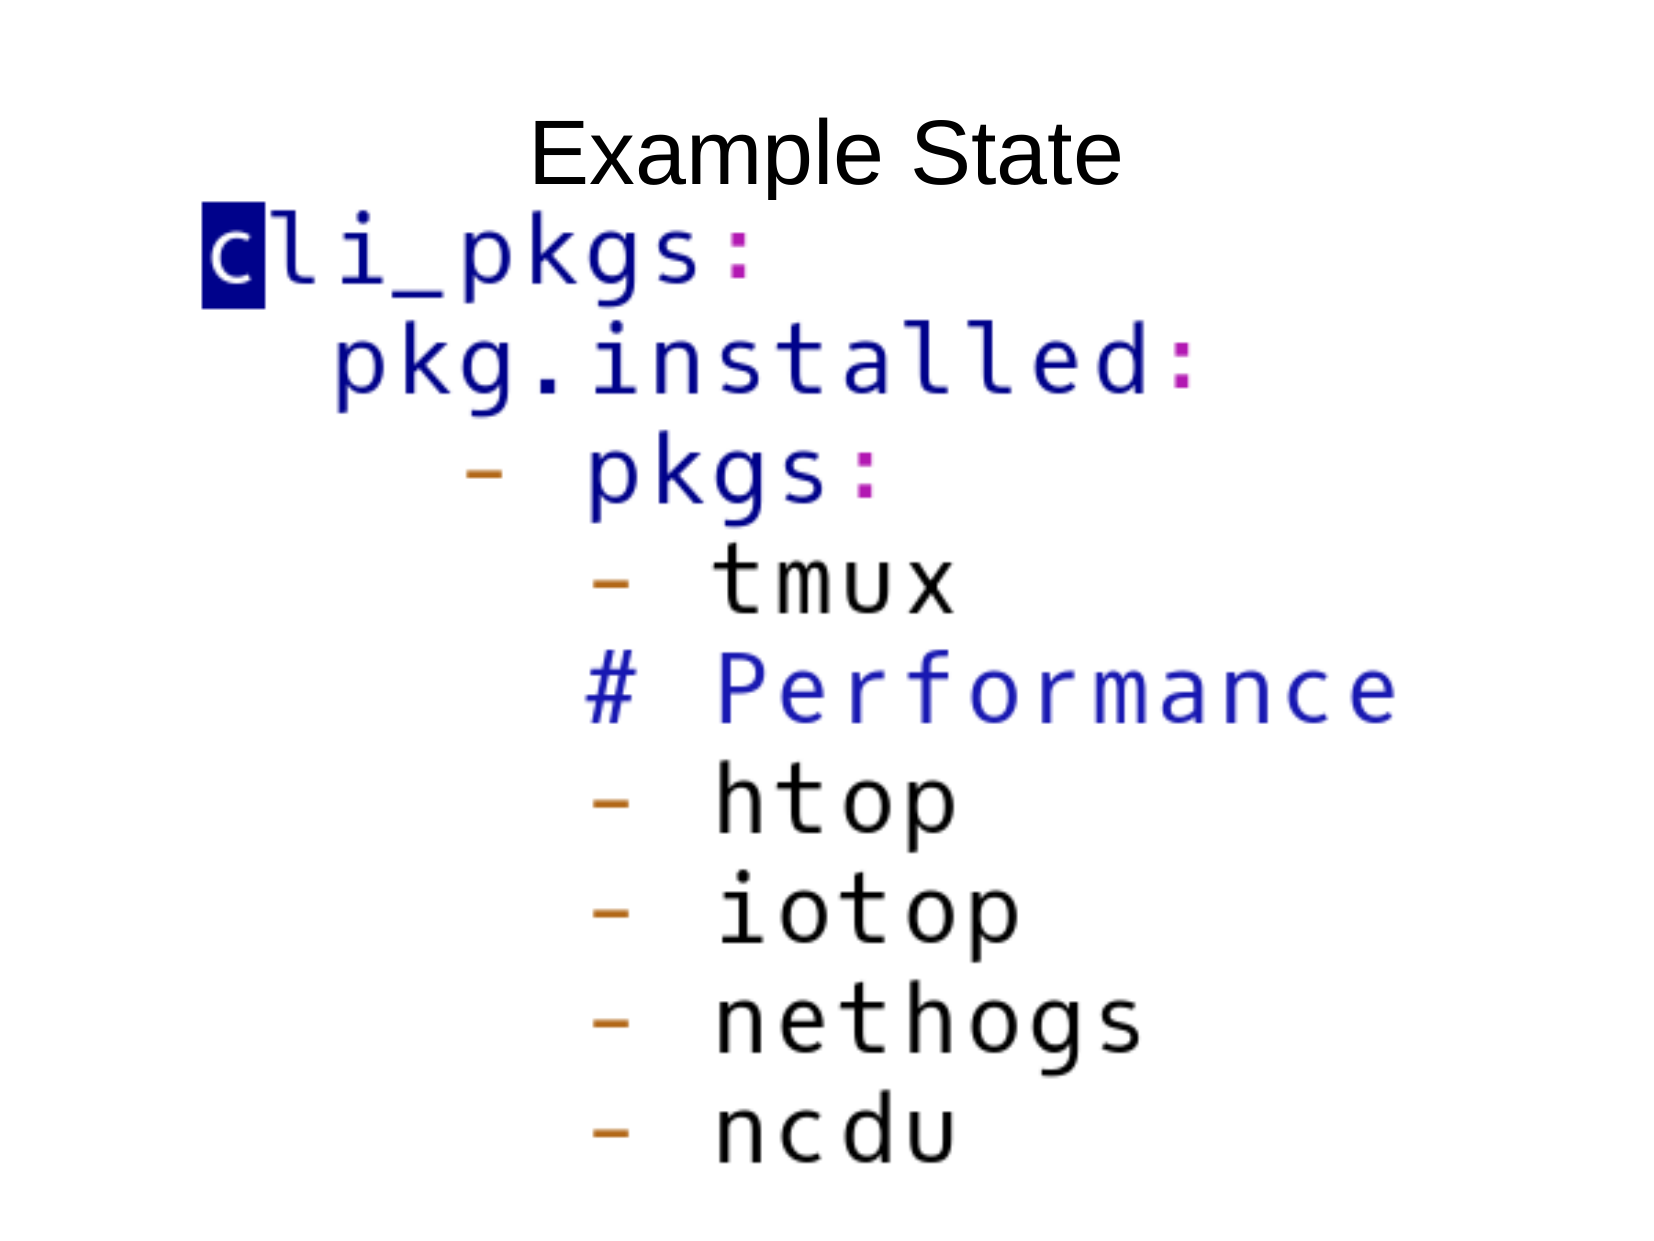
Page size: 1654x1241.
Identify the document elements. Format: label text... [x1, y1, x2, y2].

picture [200, 200, 1453, 1186]
title Example State [82, 49, 1571, 257]
